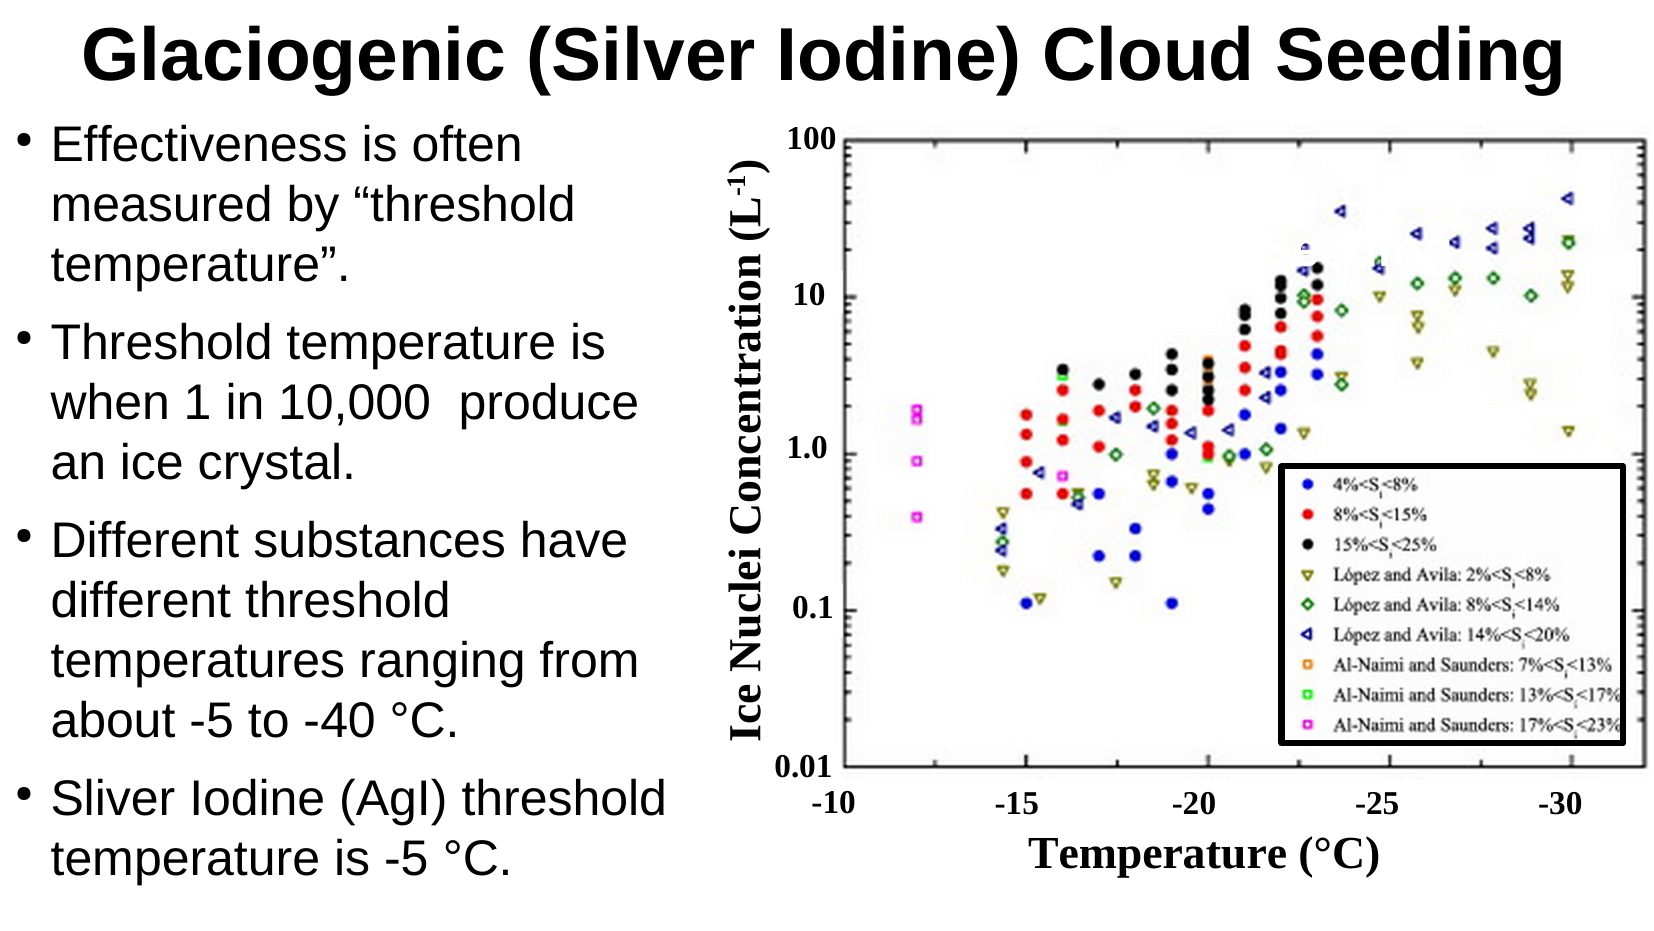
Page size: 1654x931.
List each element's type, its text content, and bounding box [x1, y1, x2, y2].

text_box -15 [994, 779, 1061, 823]
text_box 0.1 [792, 583, 843, 638]
text_box 10 [792, 270, 843, 314]
text_box Effectiveness is often measured by “threshold temperature”. Threshold temperature is when 1 in 10,000 produce an ice crystal. Different substances have different threshold temperatures ranging from about -5 to -40 °C. Sliver Iodine (AgI) threshold temperature is -5 °C. [0, 103, 713, 893]
text_box Temperature (°C) [904, 822, 1505, 883]
text_box -10 [811, 779, 878, 826]
text_box Top Seeding [1243, 149, 1469, 284]
text_box 1.0 [786, 424, 837, 482]
text_box 0.01 [774, 742, 841, 786]
text_box 100 [786, 116, 837, 164]
text_box -30 [1538, 780, 1605, 826]
text_box -20 [1171, 779, 1238, 826]
title Glaciogenic (Silver Iodine) Cloud Seeding [0, 5, 1651, 107]
picture [834, 123, 1651, 780]
text_box -25 [1354, 780, 1422, 823]
text_box Ice Nuclei Concentration (L-1) [714, 142, 775, 743]
